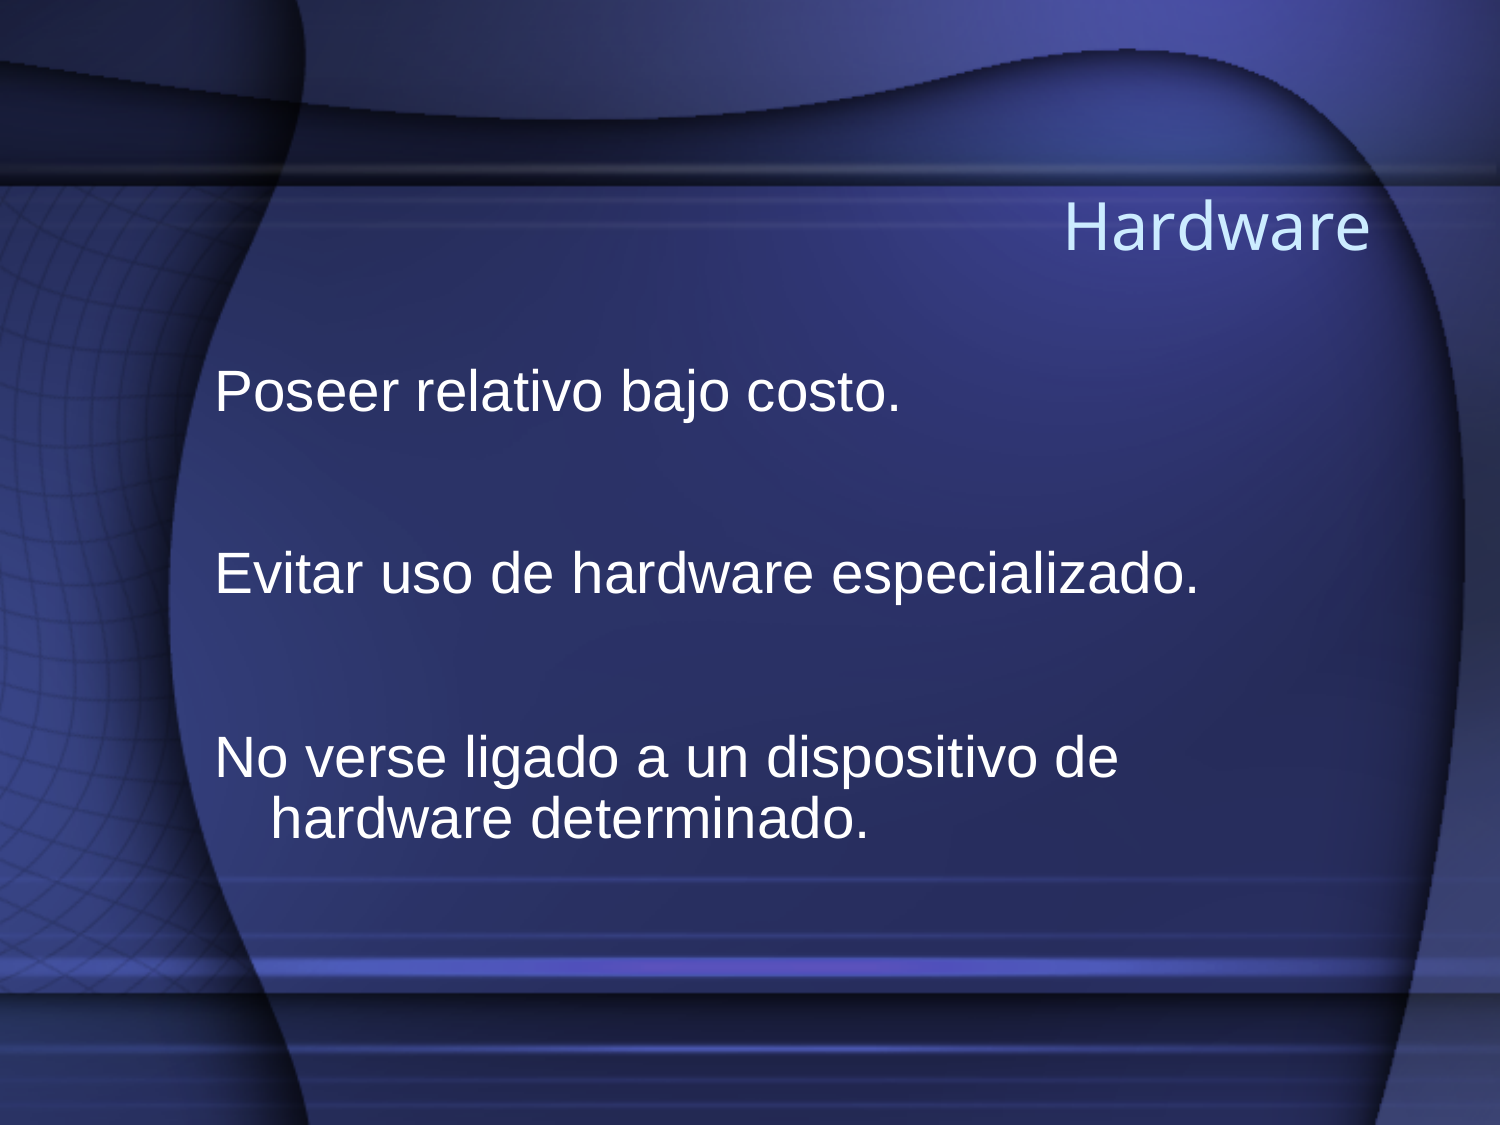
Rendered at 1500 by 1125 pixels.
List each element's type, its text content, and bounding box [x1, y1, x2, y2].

list Evitar uso de hardware especializado. [200, 537, 1388, 618]
list No verse ligado a un dispositivo de hardware determinado. [200, 721, 1276, 863]
picture [0, 0, 1500, 1125]
title Hardware [125, 149, 1388, 301]
list Poseer relativo bajo costo. [200, 355, 1051, 460]
